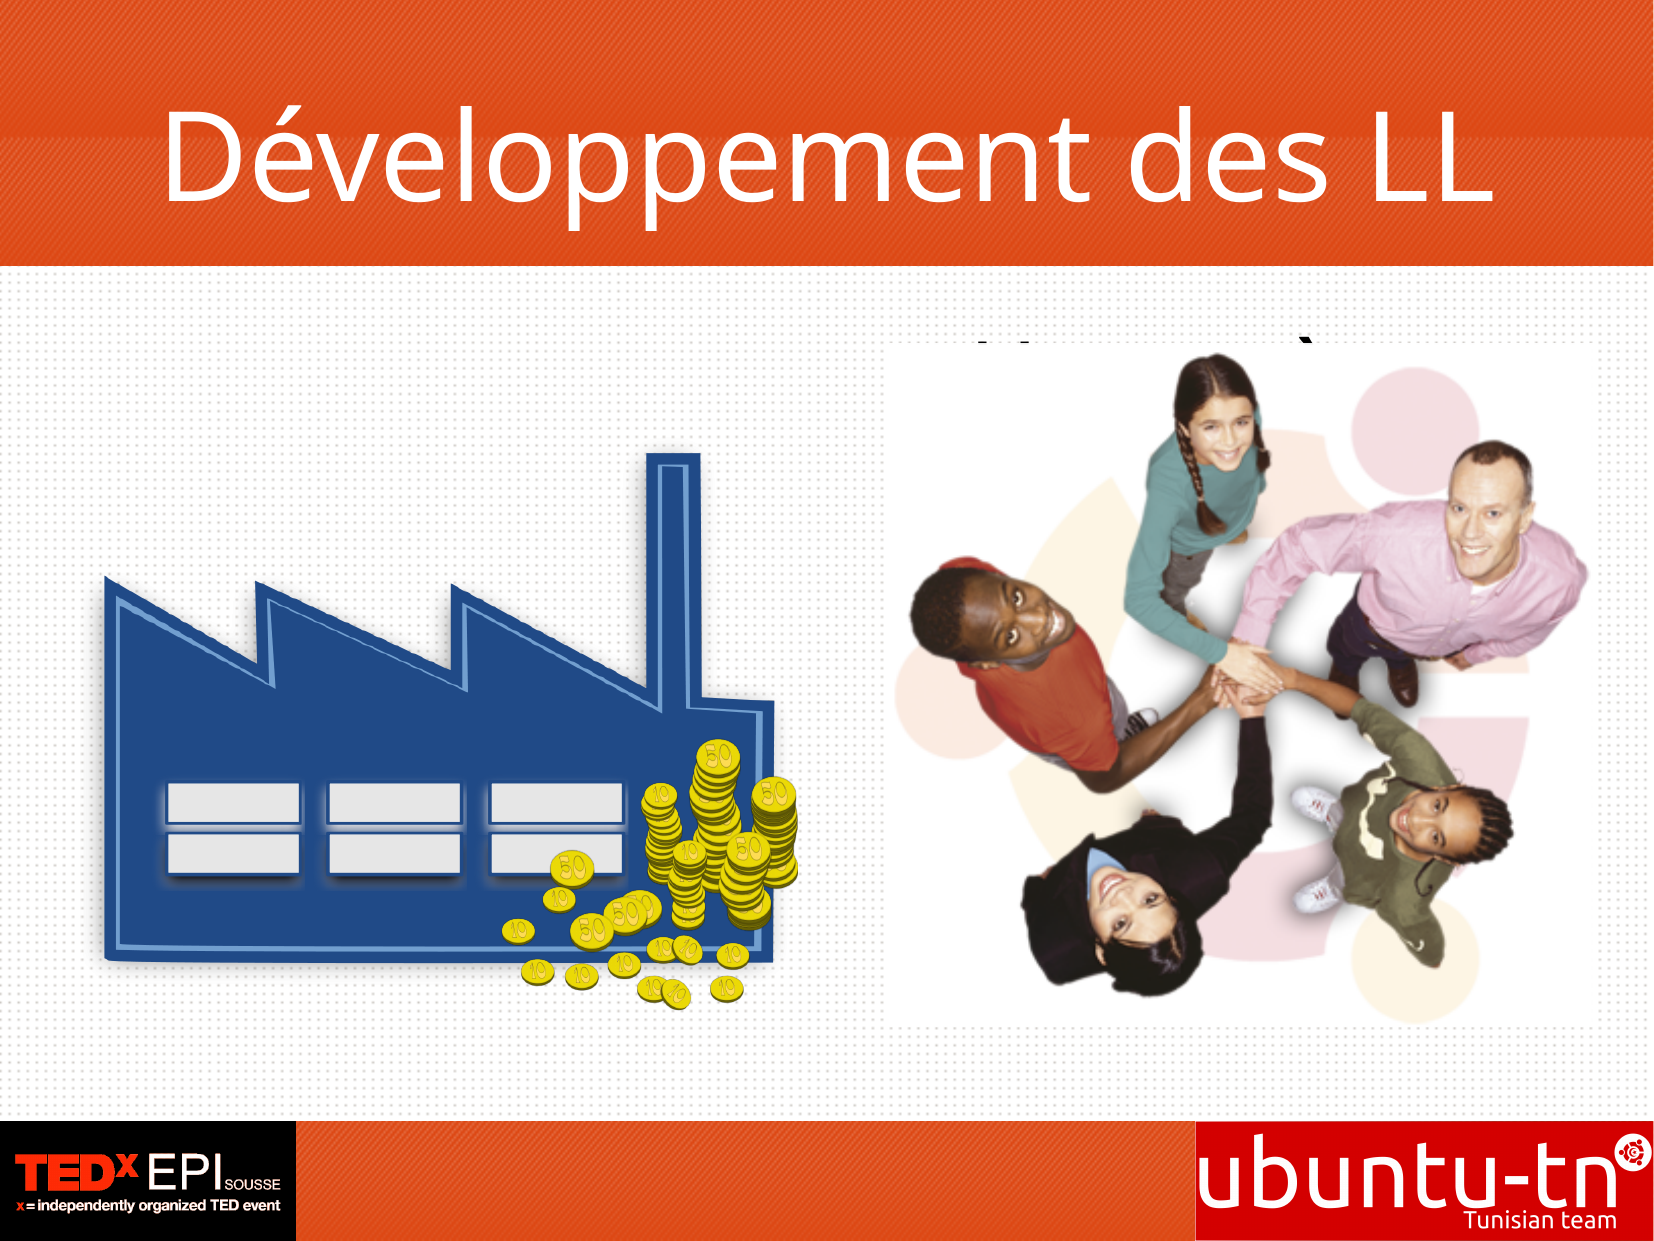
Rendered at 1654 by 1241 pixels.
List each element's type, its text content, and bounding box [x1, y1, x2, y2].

text_box Un système d'exploitation composé de Logiciels Libres [850, 290, 1595, 1010]
picture [0, 0, 1654, 1241]
title Développement des LL [82, 49, 1571, 257]
